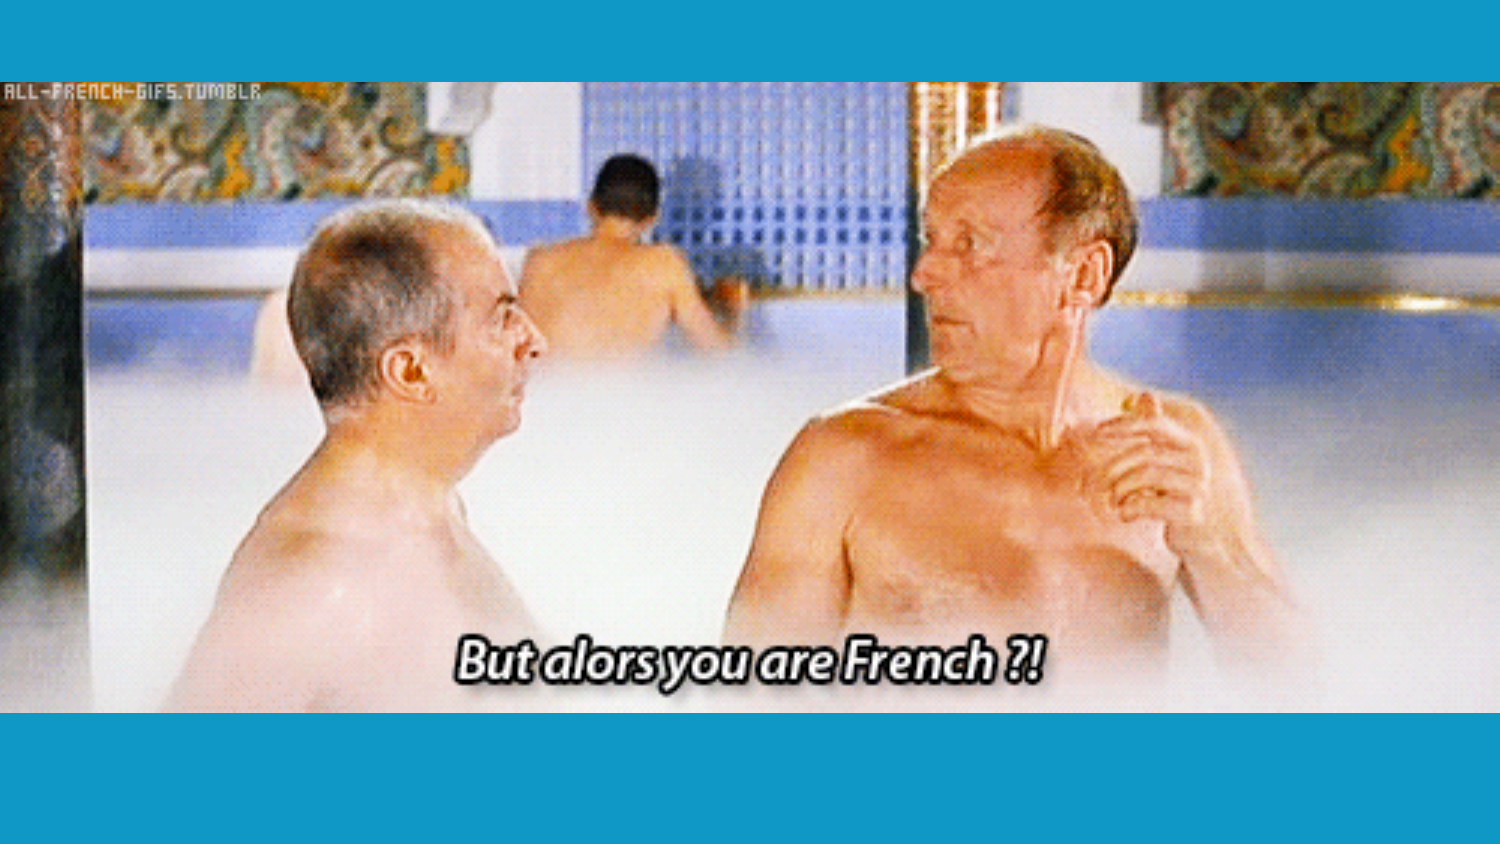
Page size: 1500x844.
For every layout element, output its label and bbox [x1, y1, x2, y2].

picture [0, 83, 1500, 712]
